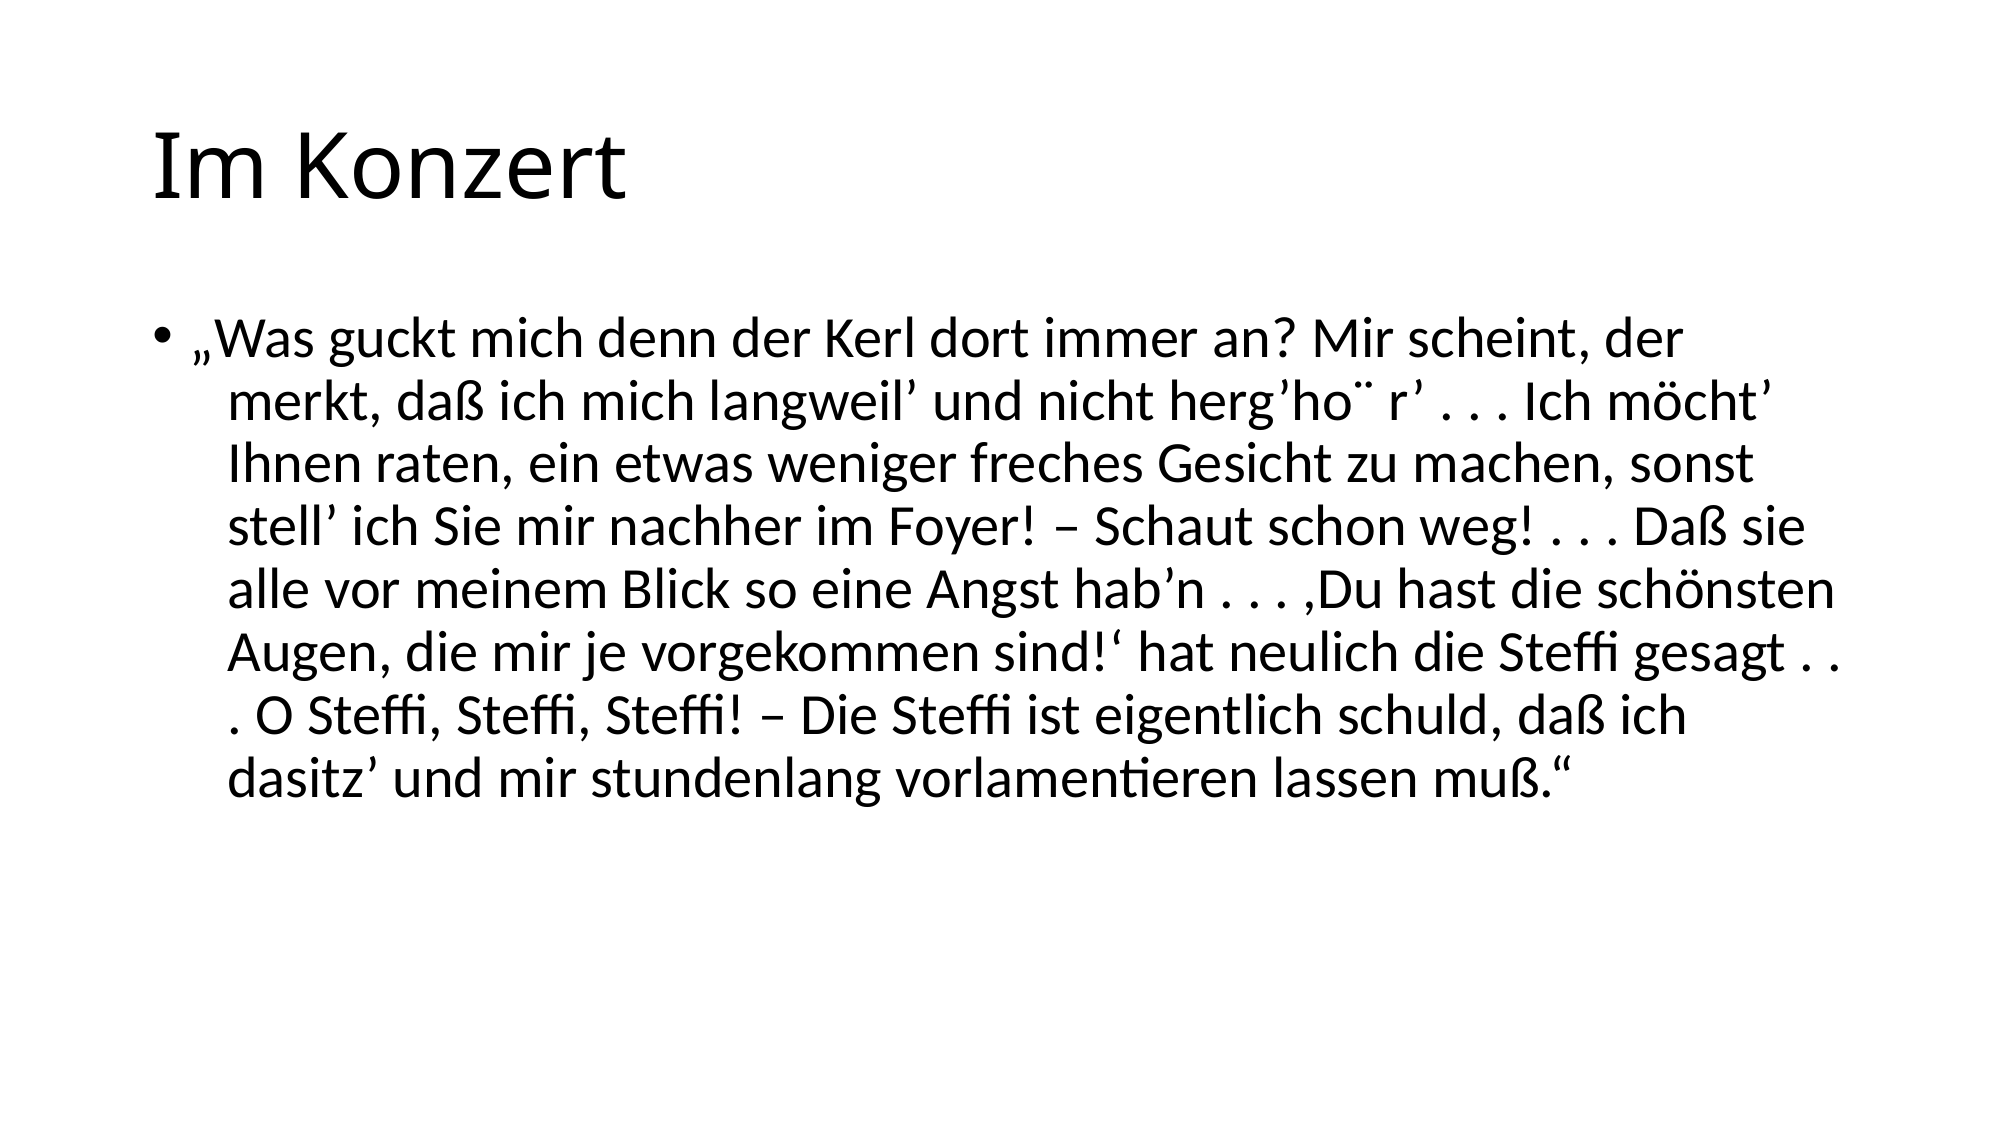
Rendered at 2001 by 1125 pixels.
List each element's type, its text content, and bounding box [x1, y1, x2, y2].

title Im Konzert [137, 59, 1863, 278]
list „Was guckt mich denn der Kerl dort immer an? Mir scheint, der merkt, daß ich mich langweil’ und nicht herg’ho¨ r’ . . . Ich möcht’ Ihnen raten, ein etwas weniger freches Gesicht zu machen, sonst stell’ ich Sie mir nachher im Foyer! – Schaut schon weg! . . . Daß sie alle vor meinem Blick so eine Angst hab’n . . . ,Du hast die schönsten Augen, die mir je vorgekommen sind!‘ hat neulich die Steffi gesagt . . . O Steffi, Steffi, Steffi! – Die Steffi ist eigentlich schuld, daß ich dasitz’ und mir stundenlang vorlamentieren lassen muß.“ [137, 299, 1863, 1014]
